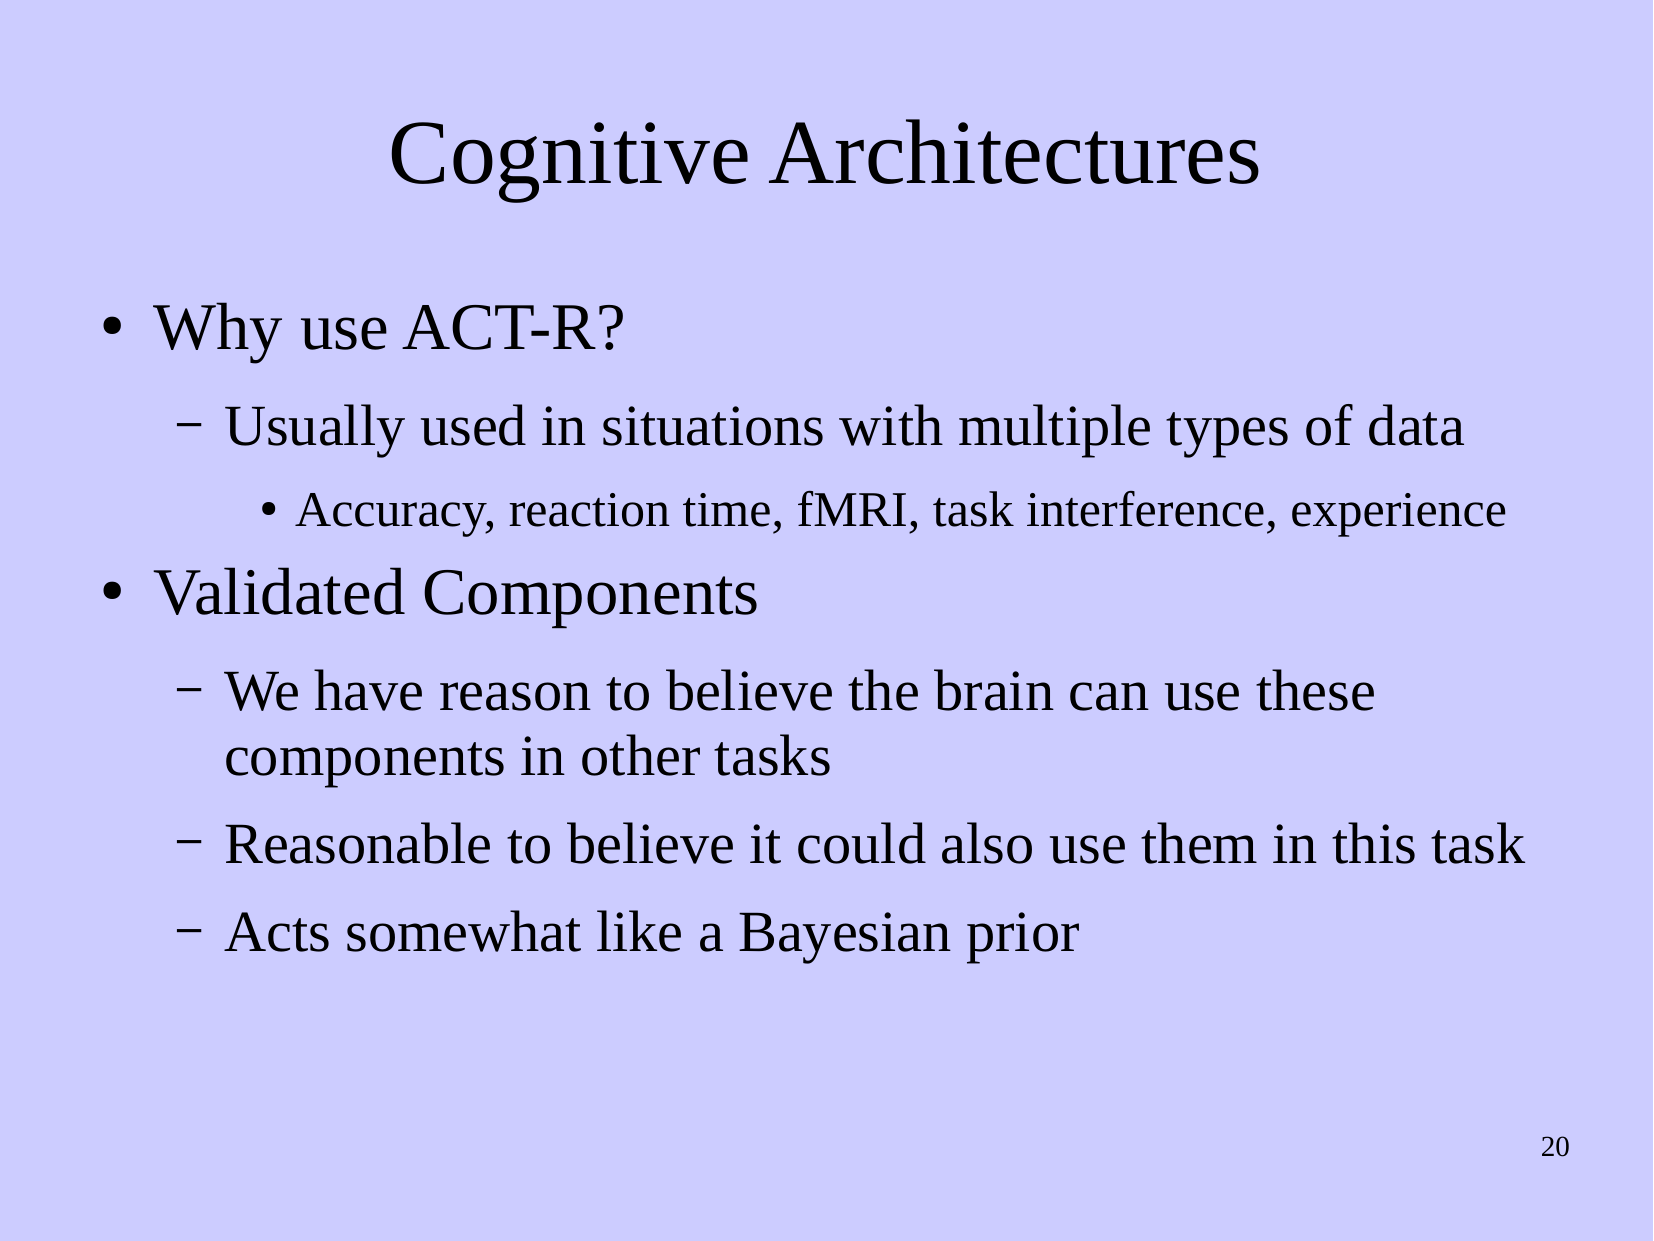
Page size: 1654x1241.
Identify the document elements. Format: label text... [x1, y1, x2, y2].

title Cognitive Architectures [82, 49, 1571, 257]
list Why use ACT-R? Usually used in situations with multiple types of data Accuracy, reaction time, fMRI, task interference, experience Validated Components We have reason to believe the brain can use these components in other tasks Reasonable to believe it could also use them in this task Acts somewhat like a Bayesian prior [82, 290, 1571, 1109]
